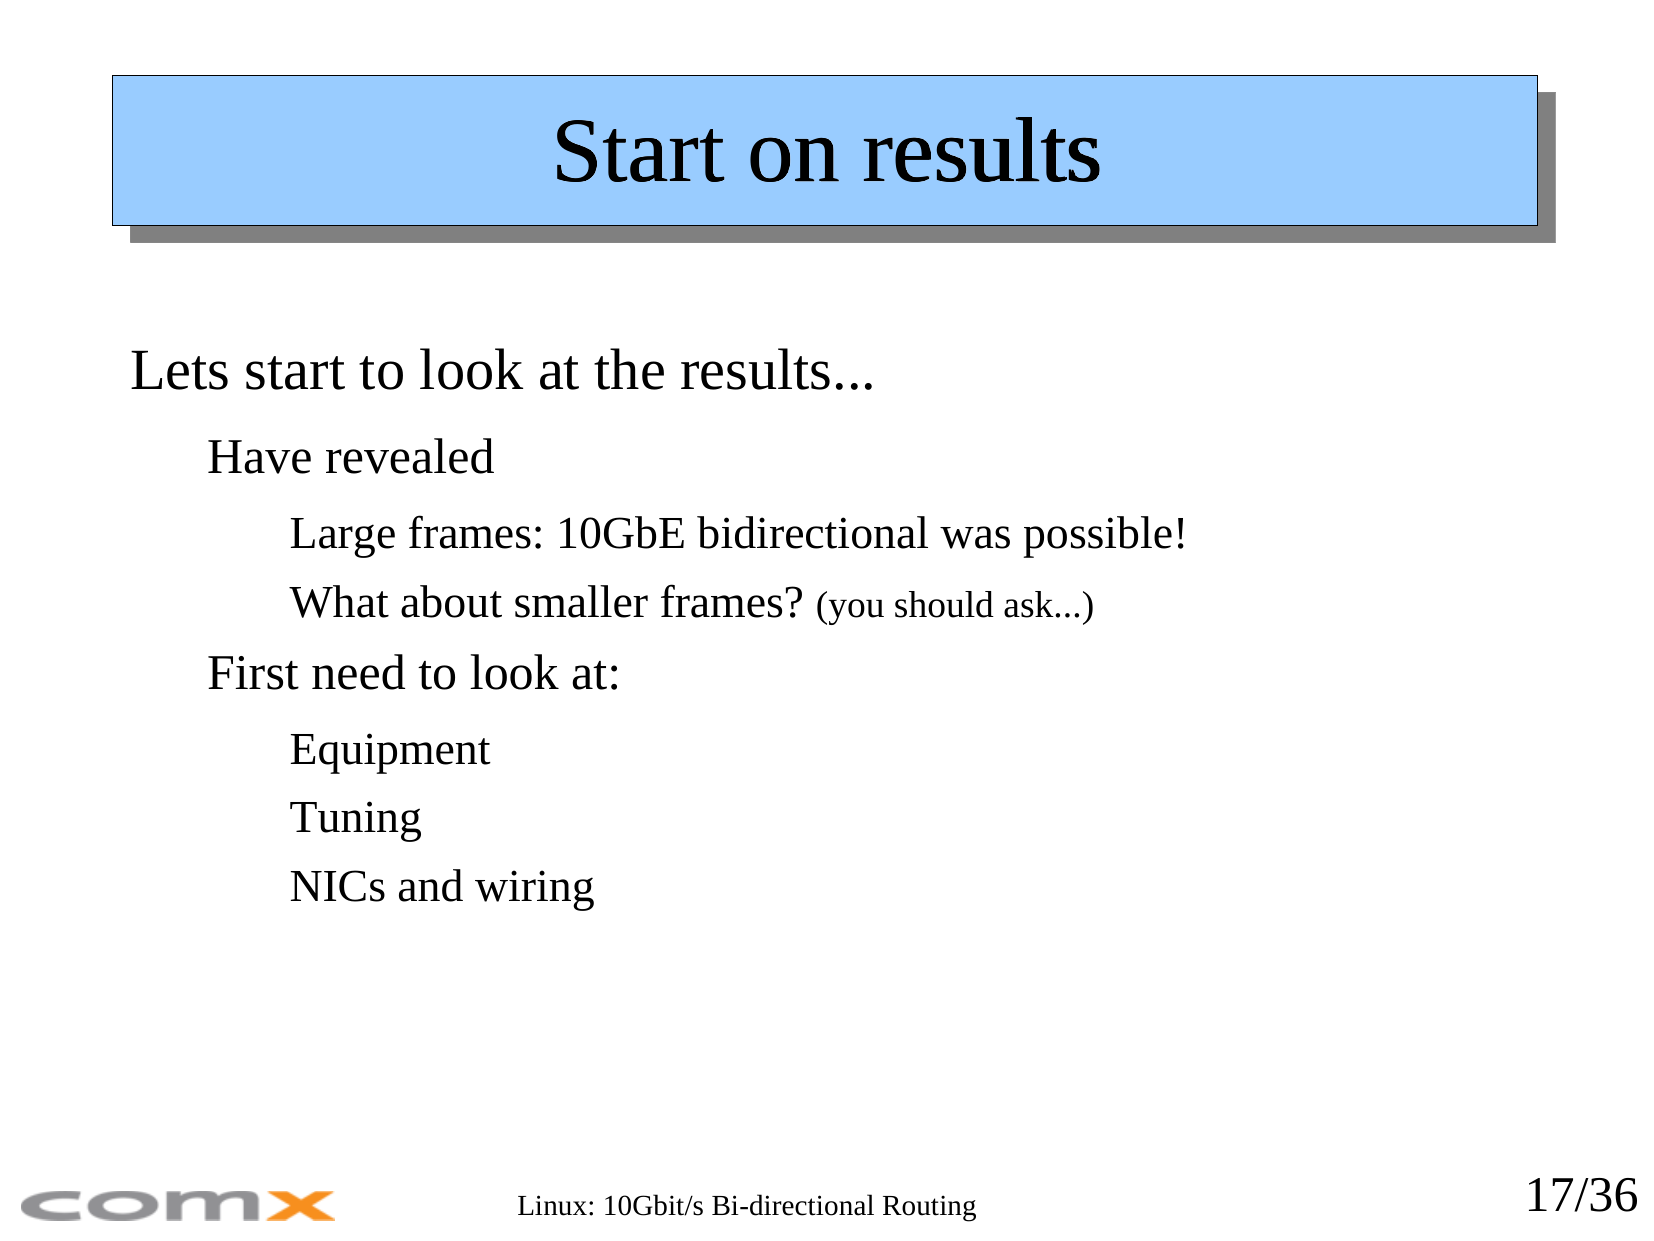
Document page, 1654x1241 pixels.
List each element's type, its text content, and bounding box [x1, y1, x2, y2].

picture [21, 1191, 335, 1221]
title Start on results [116, 90, 1538, 211]
list Lets start to look at the results... Have revealed Large frames: 10GbE bidirectional was possible! What about smaller frames? (you should ask...) First need to look at: Equipment Tuning NICs and wiring [112, 337, 1538, 1096]
